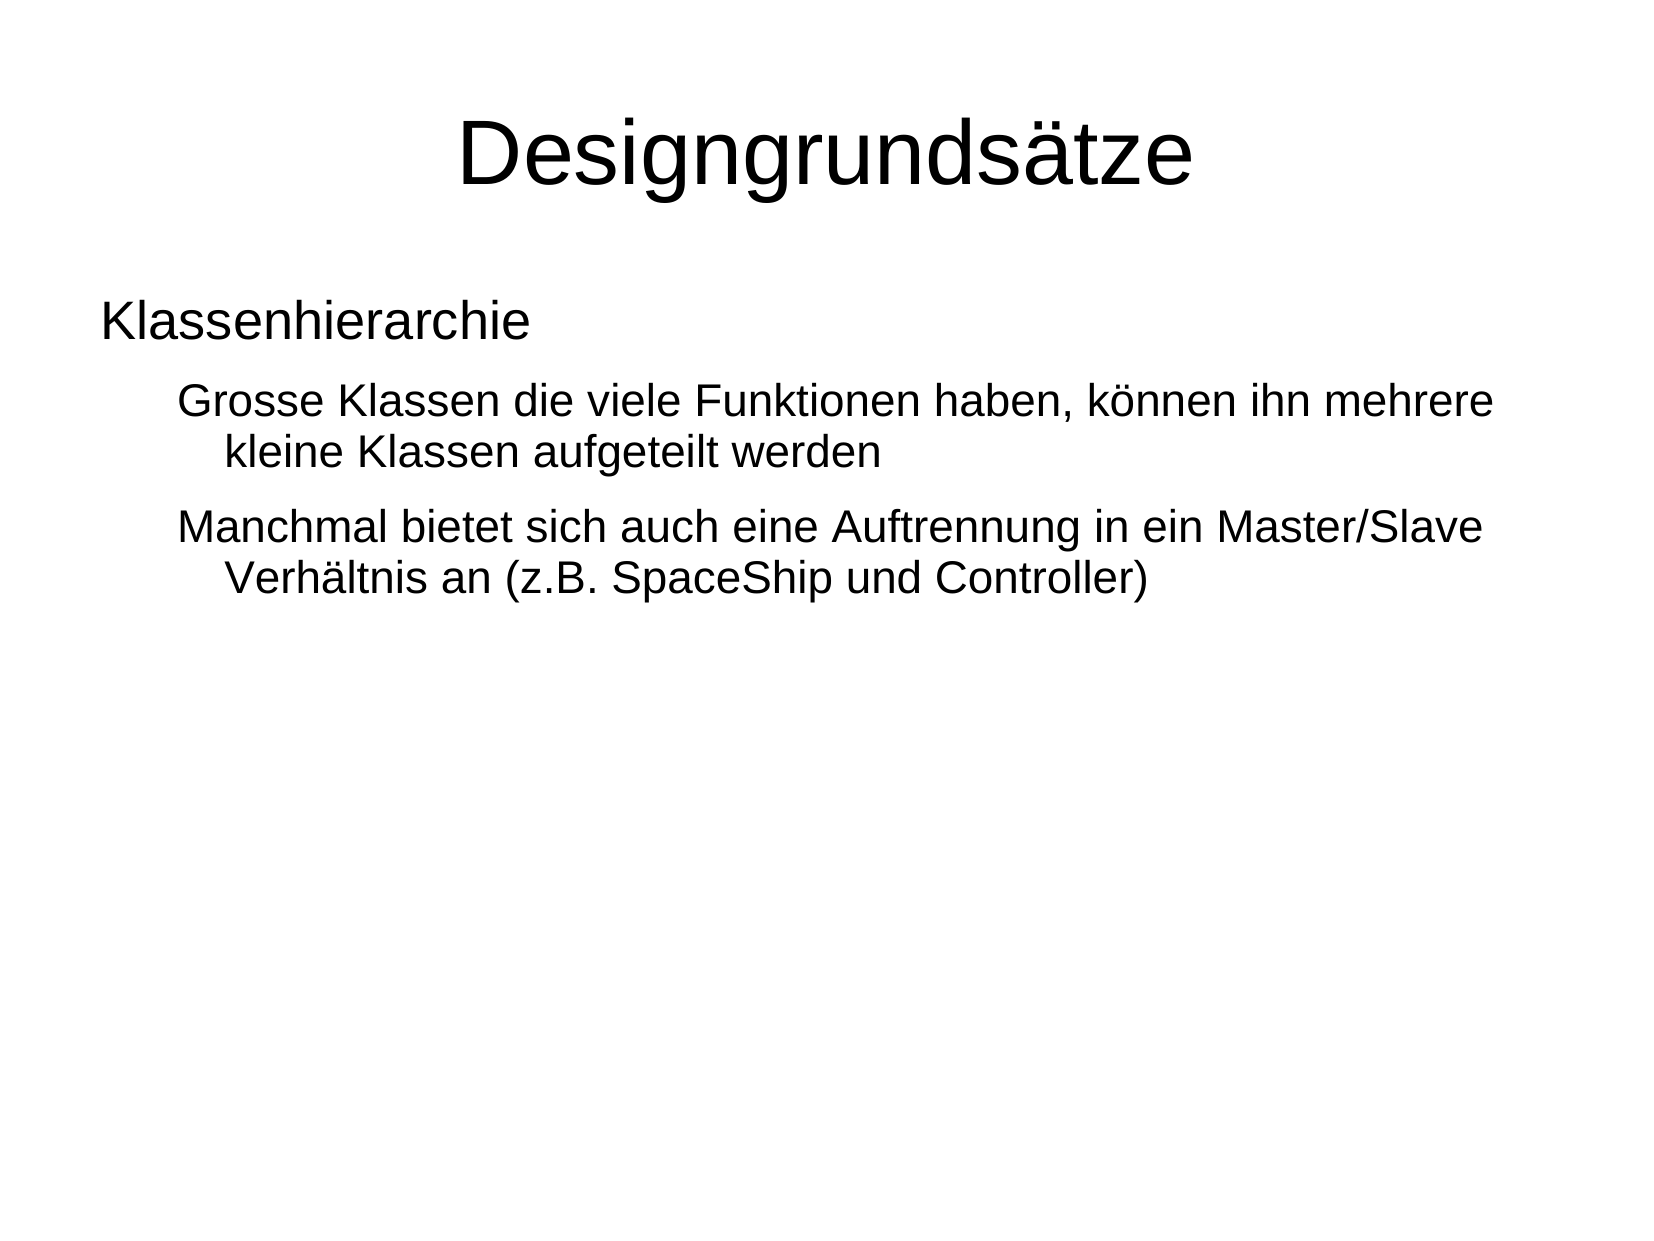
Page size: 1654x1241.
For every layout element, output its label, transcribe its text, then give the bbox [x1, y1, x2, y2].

list Klassenhierarchie Grosse Klassen die viele Funktionen haben, können ihn mehrere kleine Klassen aufgeteilt werden Manchmal bietet sich auch eine Auftrennung in ein Master/Slave Verhältnis an (z.B. SpaceShip und Controller) [82, 290, 1571, 1094]
title Designgrundsätze [82, 56, 1571, 250]
